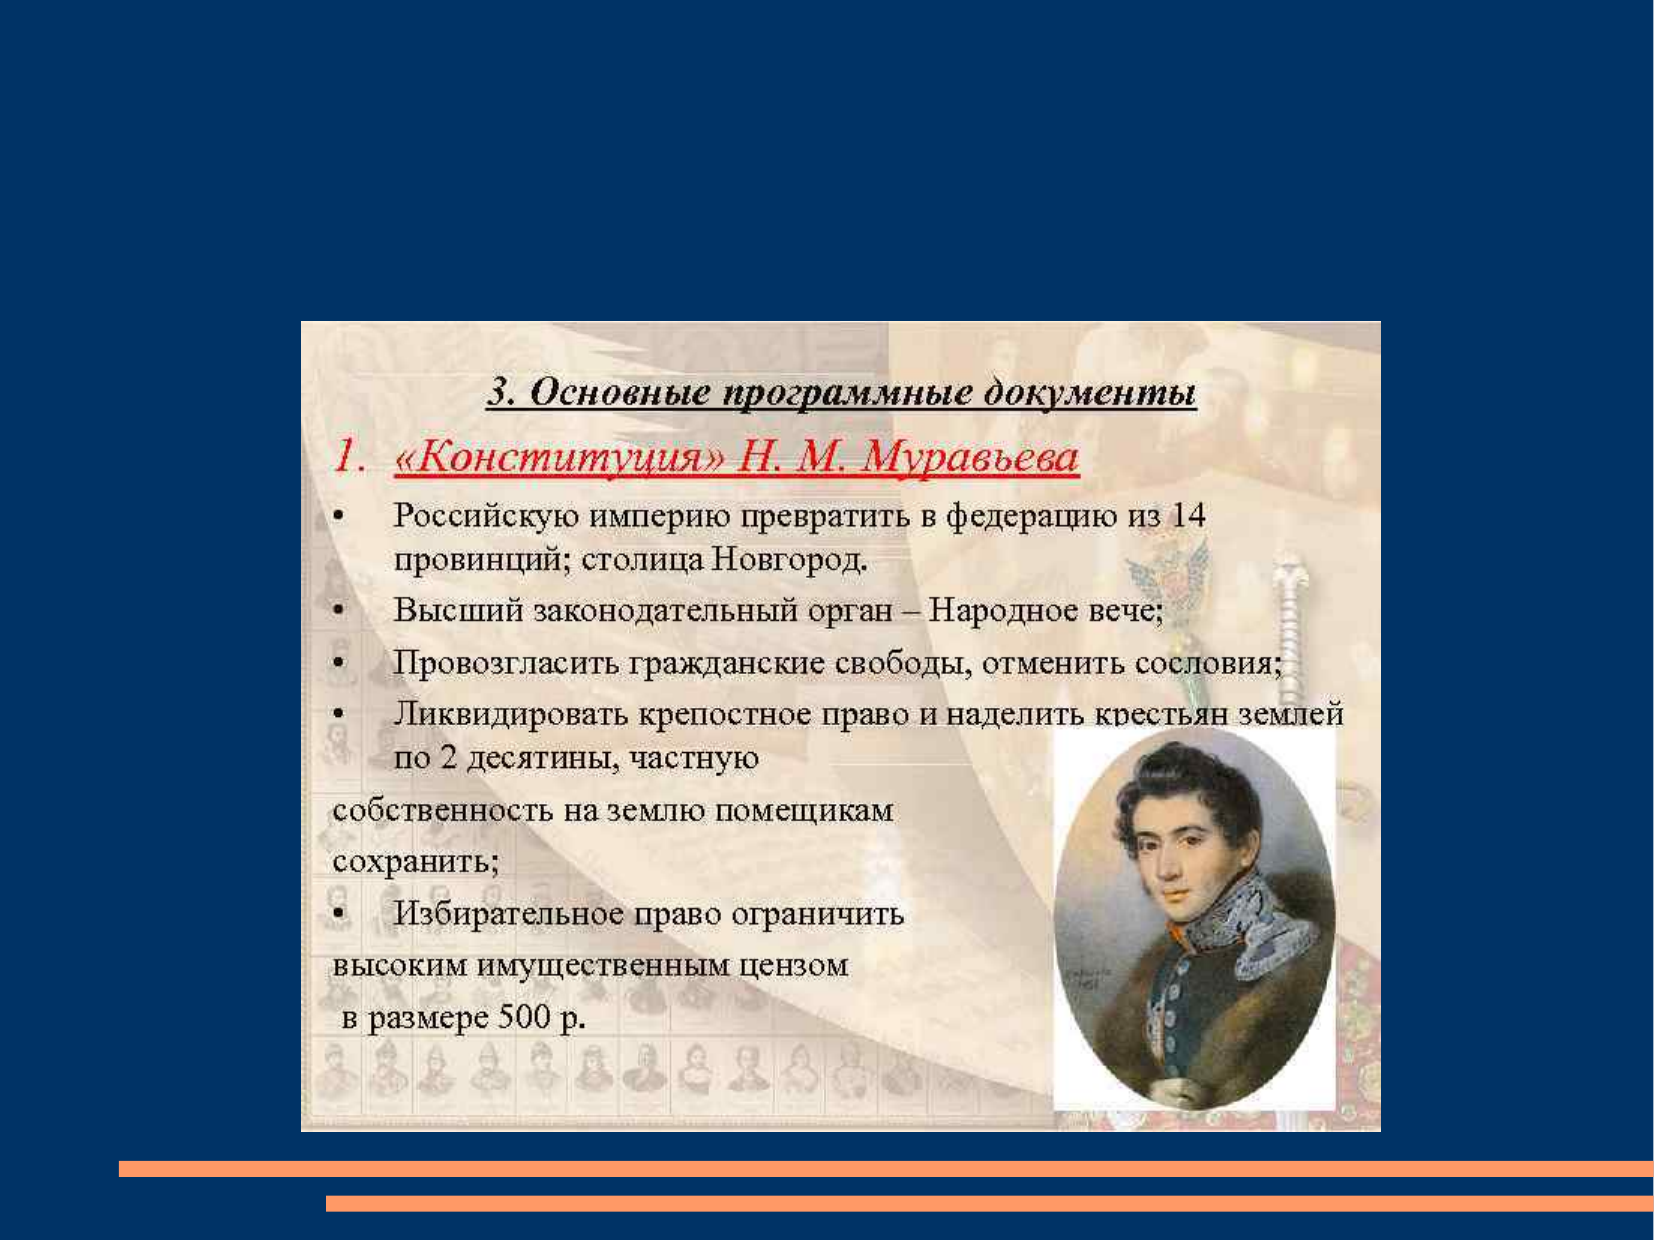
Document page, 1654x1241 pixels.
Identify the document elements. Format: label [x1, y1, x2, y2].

picture [301, 321, 1381, 1132]
